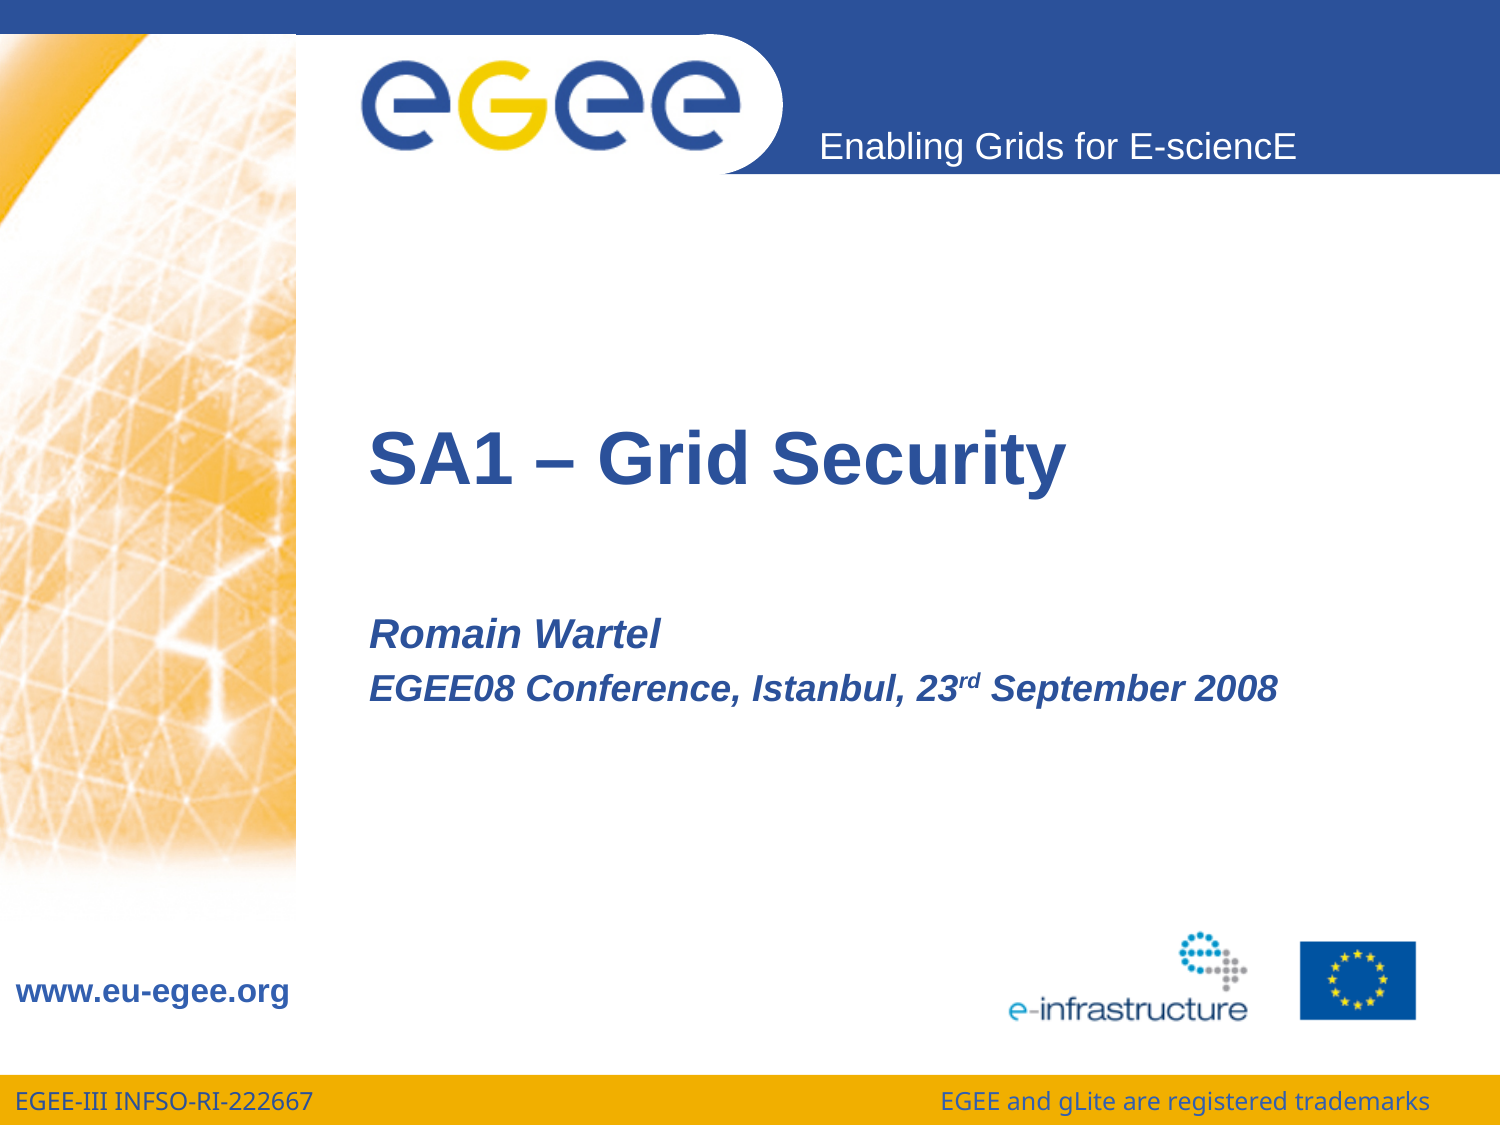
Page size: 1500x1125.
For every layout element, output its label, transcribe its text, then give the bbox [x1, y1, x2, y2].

title SA1 – Grid Security [353, 409, 1423, 586]
picture [1003, 925, 1254, 1028]
picture [355, 56, 748, 154]
subtitle Romain Wartel EGEE08 Conference, Istanbul, 23rd September 2008 [354, 603, 1424, 833]
picture [1291, 934, 1424, 1028]
picture [0, 34, 296, 921]
